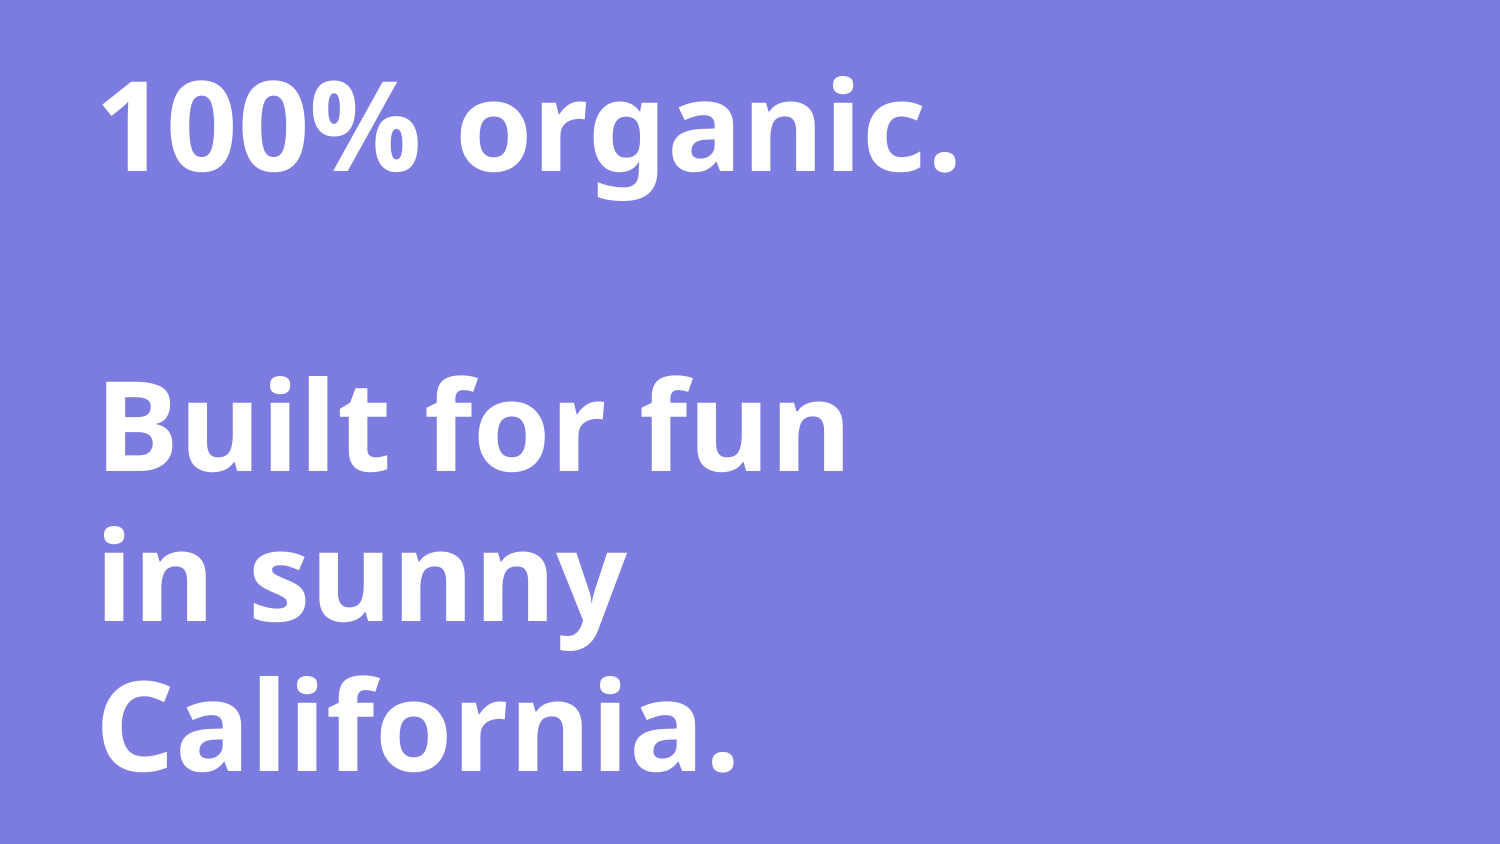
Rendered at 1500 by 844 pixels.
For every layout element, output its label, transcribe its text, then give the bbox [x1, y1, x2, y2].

title 100% organic. Built for fun in sunny California. [80, 86, 1003, 758]
